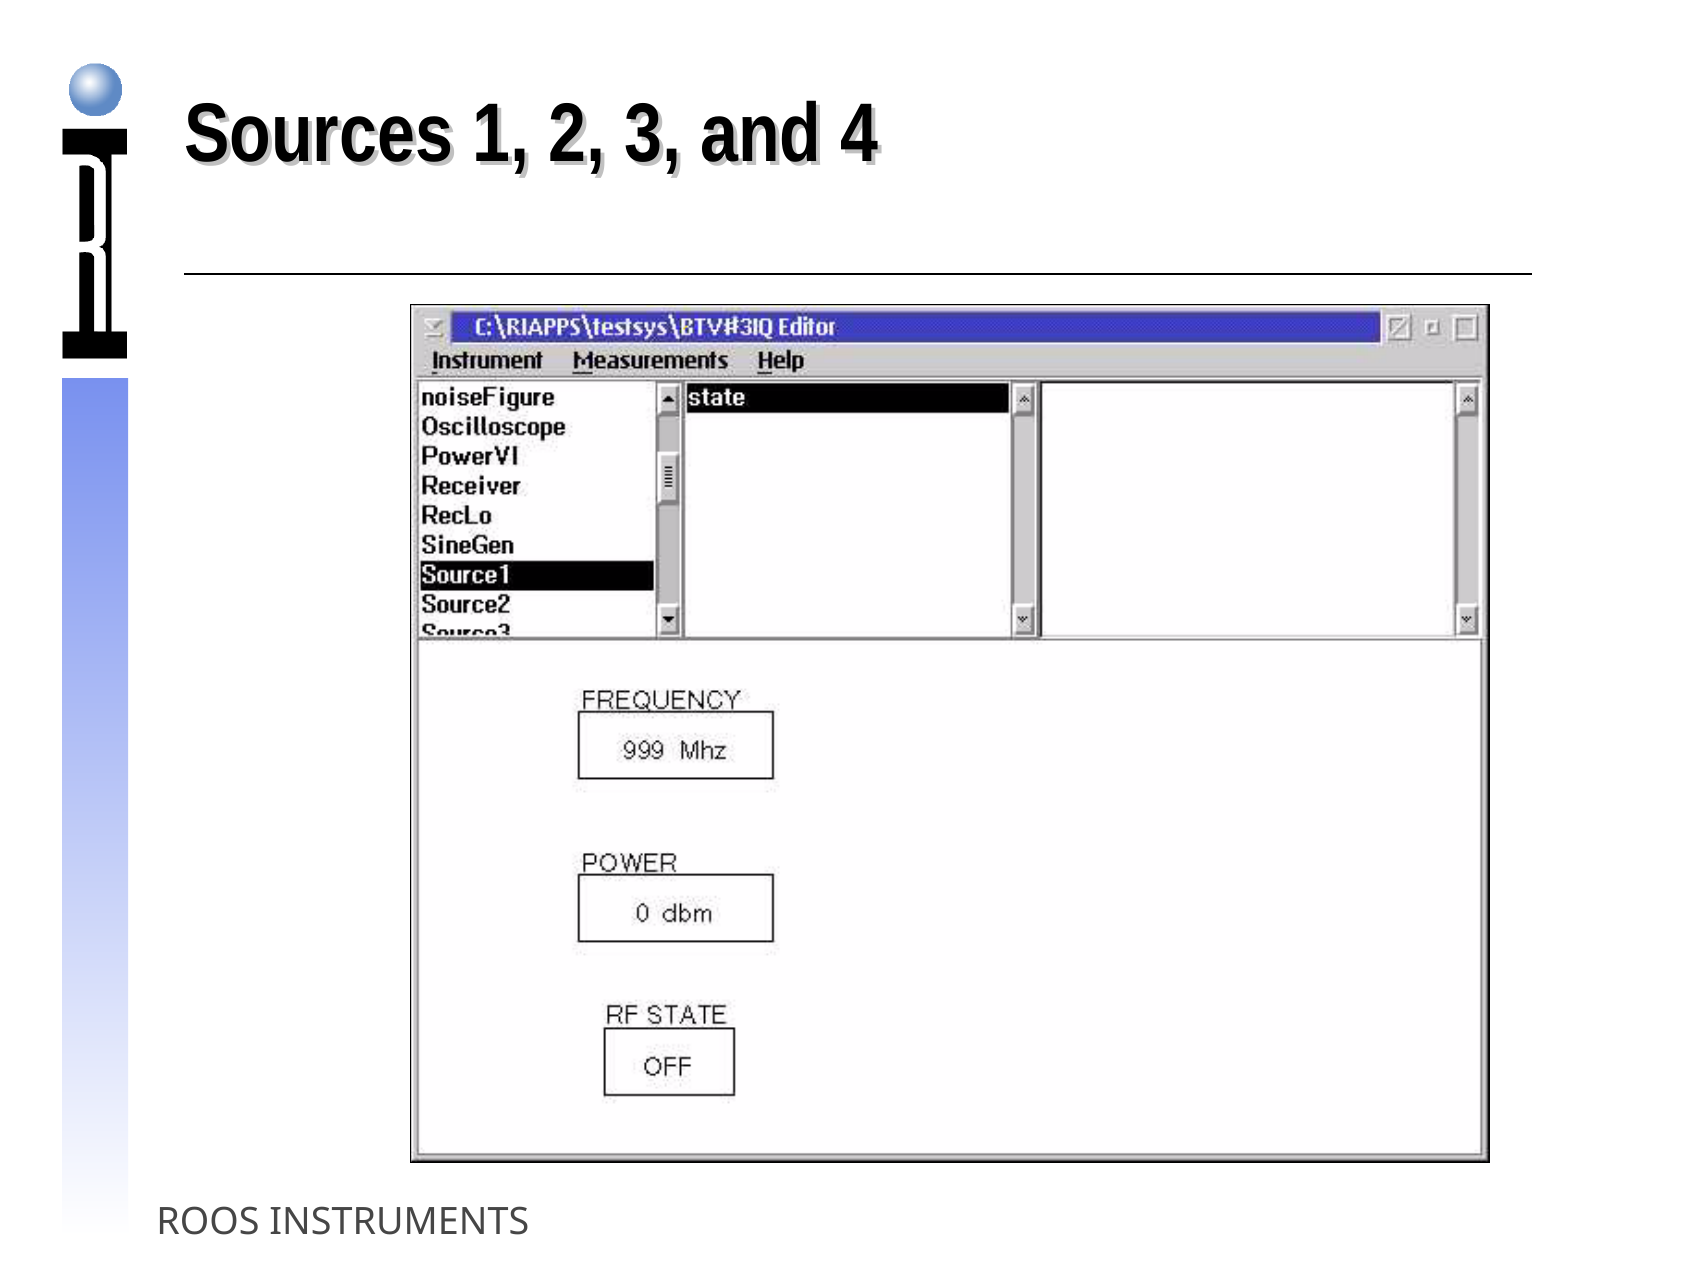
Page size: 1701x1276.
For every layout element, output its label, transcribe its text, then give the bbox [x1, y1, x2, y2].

picture [410, 304, 1490, 1163]
text_box Sources 1, 2, 3, and 4 [184, 92, 1539, 268]
